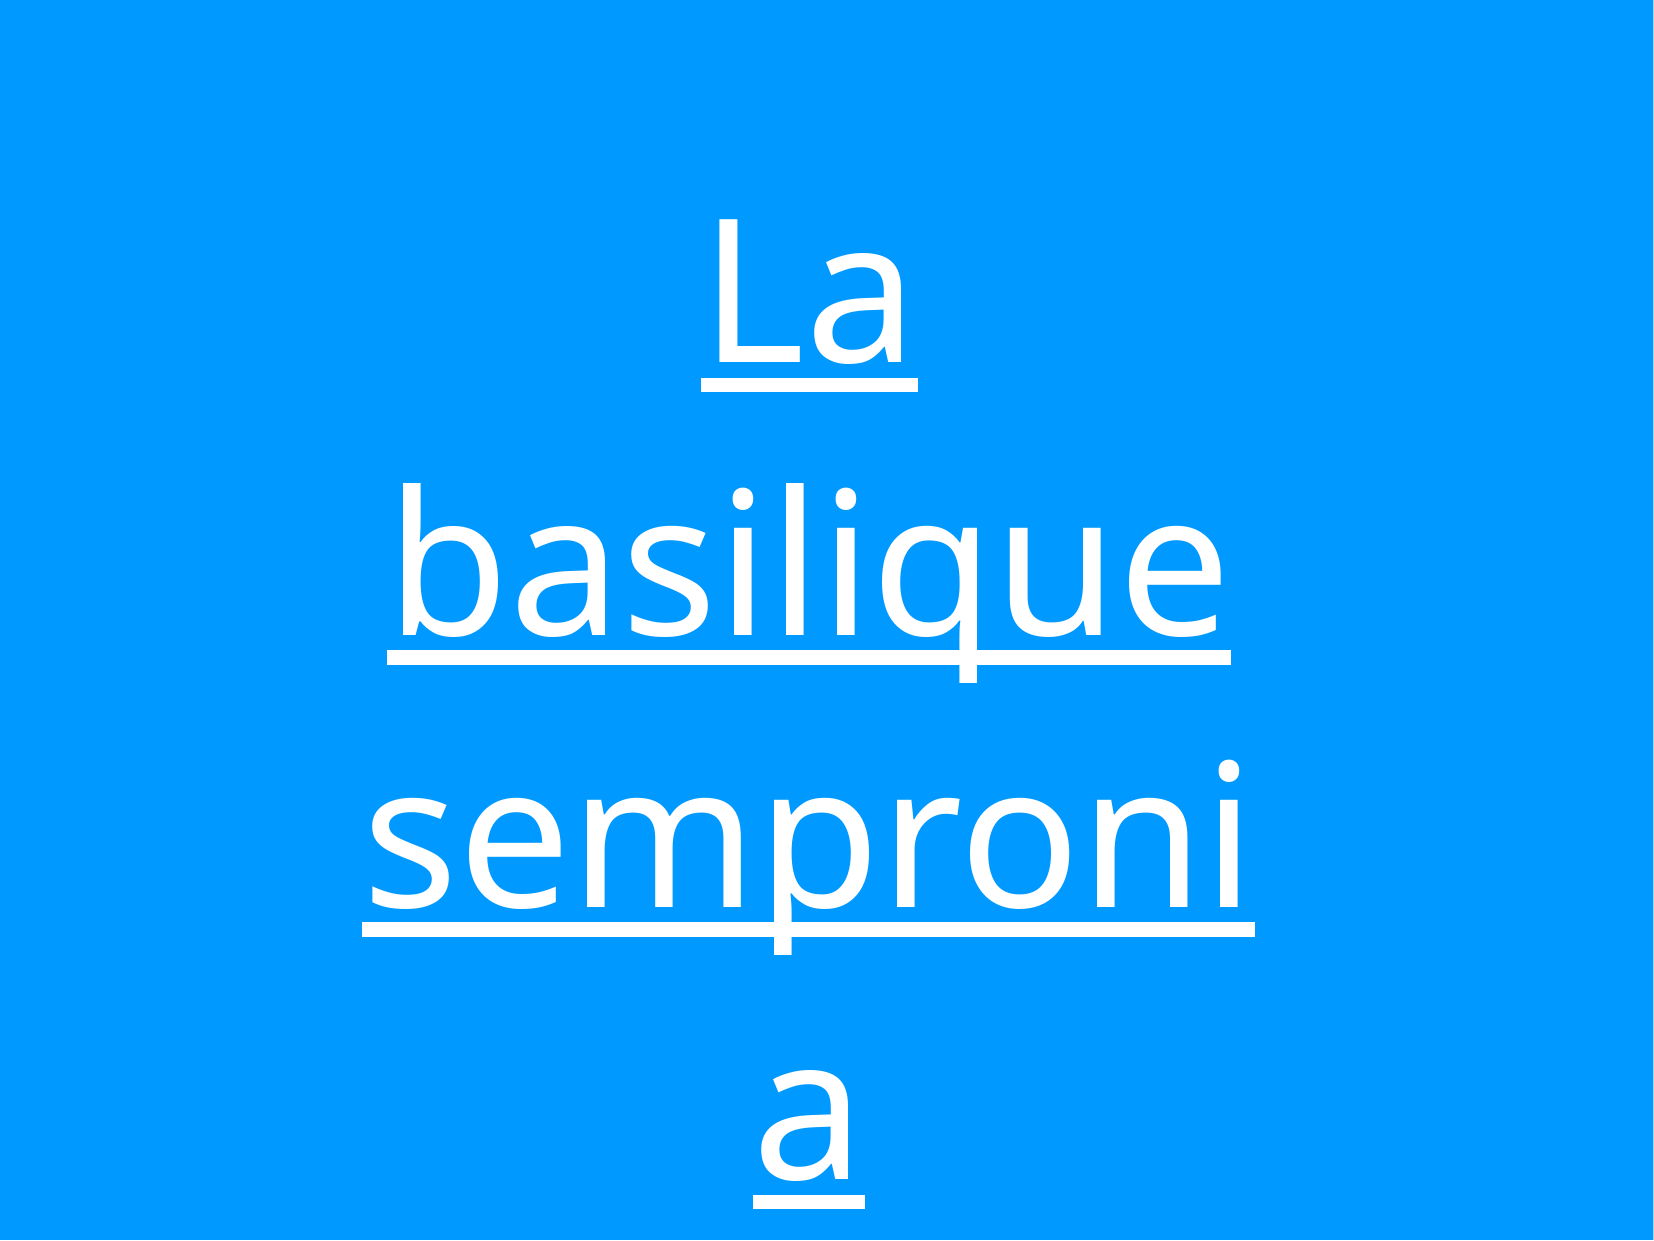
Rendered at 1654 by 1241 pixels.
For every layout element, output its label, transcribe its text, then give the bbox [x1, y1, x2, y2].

text_box La basilique sempronia (julia) [295, 141, 1323, 1241]
